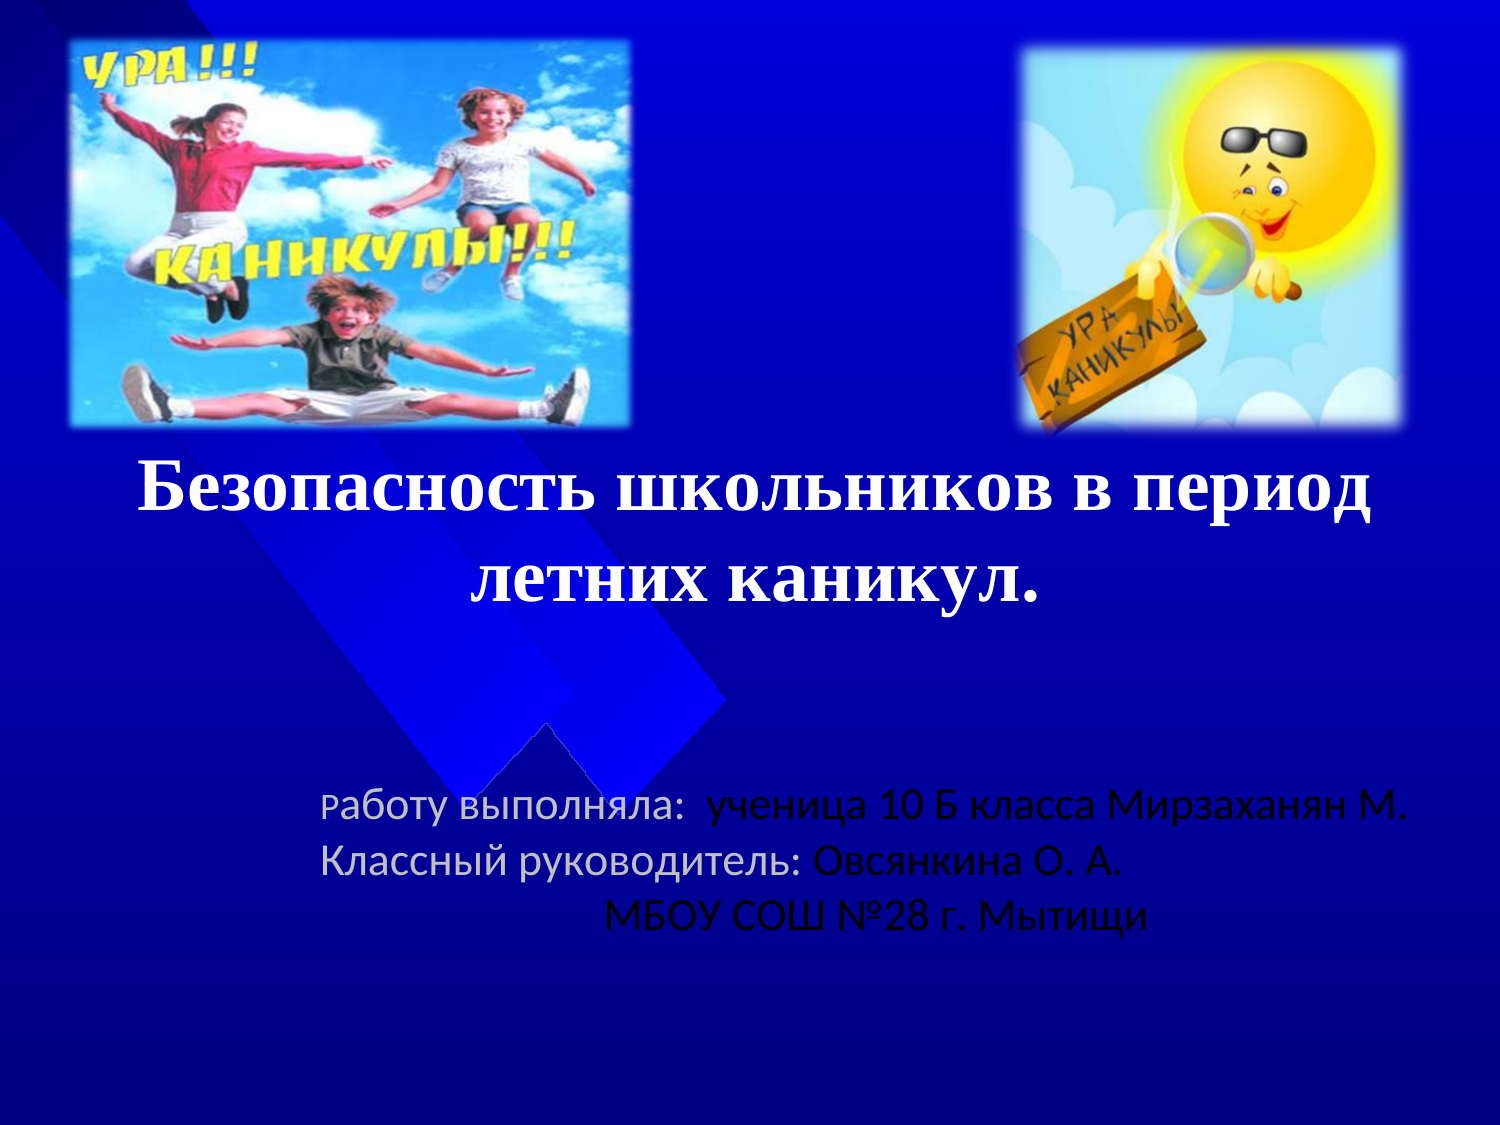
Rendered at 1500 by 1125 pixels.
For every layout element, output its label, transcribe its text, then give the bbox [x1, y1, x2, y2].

title Безопасность школьников в период летних каникул. [118, 371, 1394, 680]
text_box [206, 745, 1257, 1034]
picture [1003, 29, 1420, 445]
picture [59, 29, 641, 438]
text_box Работу выполняла: ученица 10 Б класса Мирзаханян М. Классный руководитель: Овсянкина О. А. МБОУ СОШ №28 г. Мытищи [305, 766, 1447, 1002]
